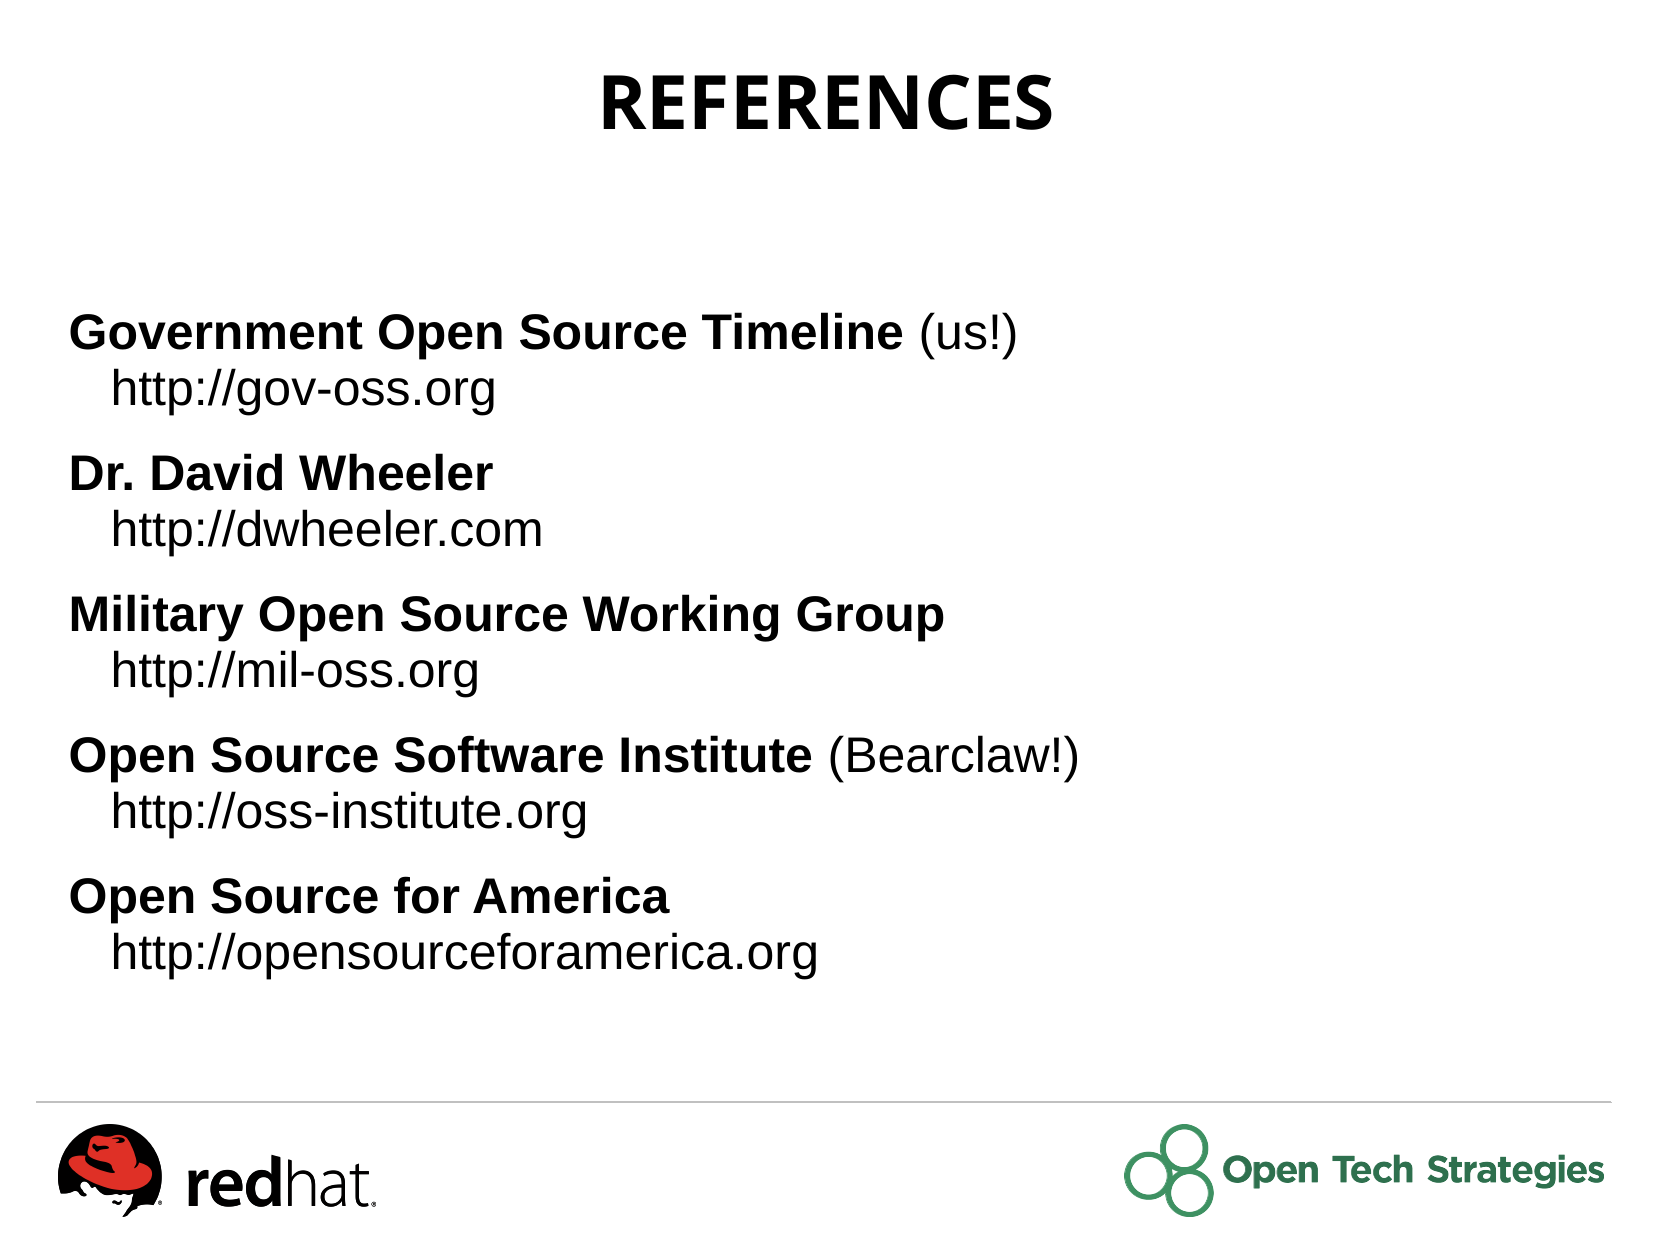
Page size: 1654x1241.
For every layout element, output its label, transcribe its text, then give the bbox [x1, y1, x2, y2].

title REFERENCES [82, 0, 1571, 204]
picture [58, 1124, 376, 1217]
picture [1124, 1124, 1604, 1217]
list Government Open Source Timeline (us!) http://gov-oss.org Dr. David Wheeler http://dwheeler.com Military Open Source Working Group http://mil-oss.org Open Source Software Institute (Bearclaw!) http://oss-institute.org Open Source for America http://opensourceforamerica.org [68, 304, 1557, 1025]
